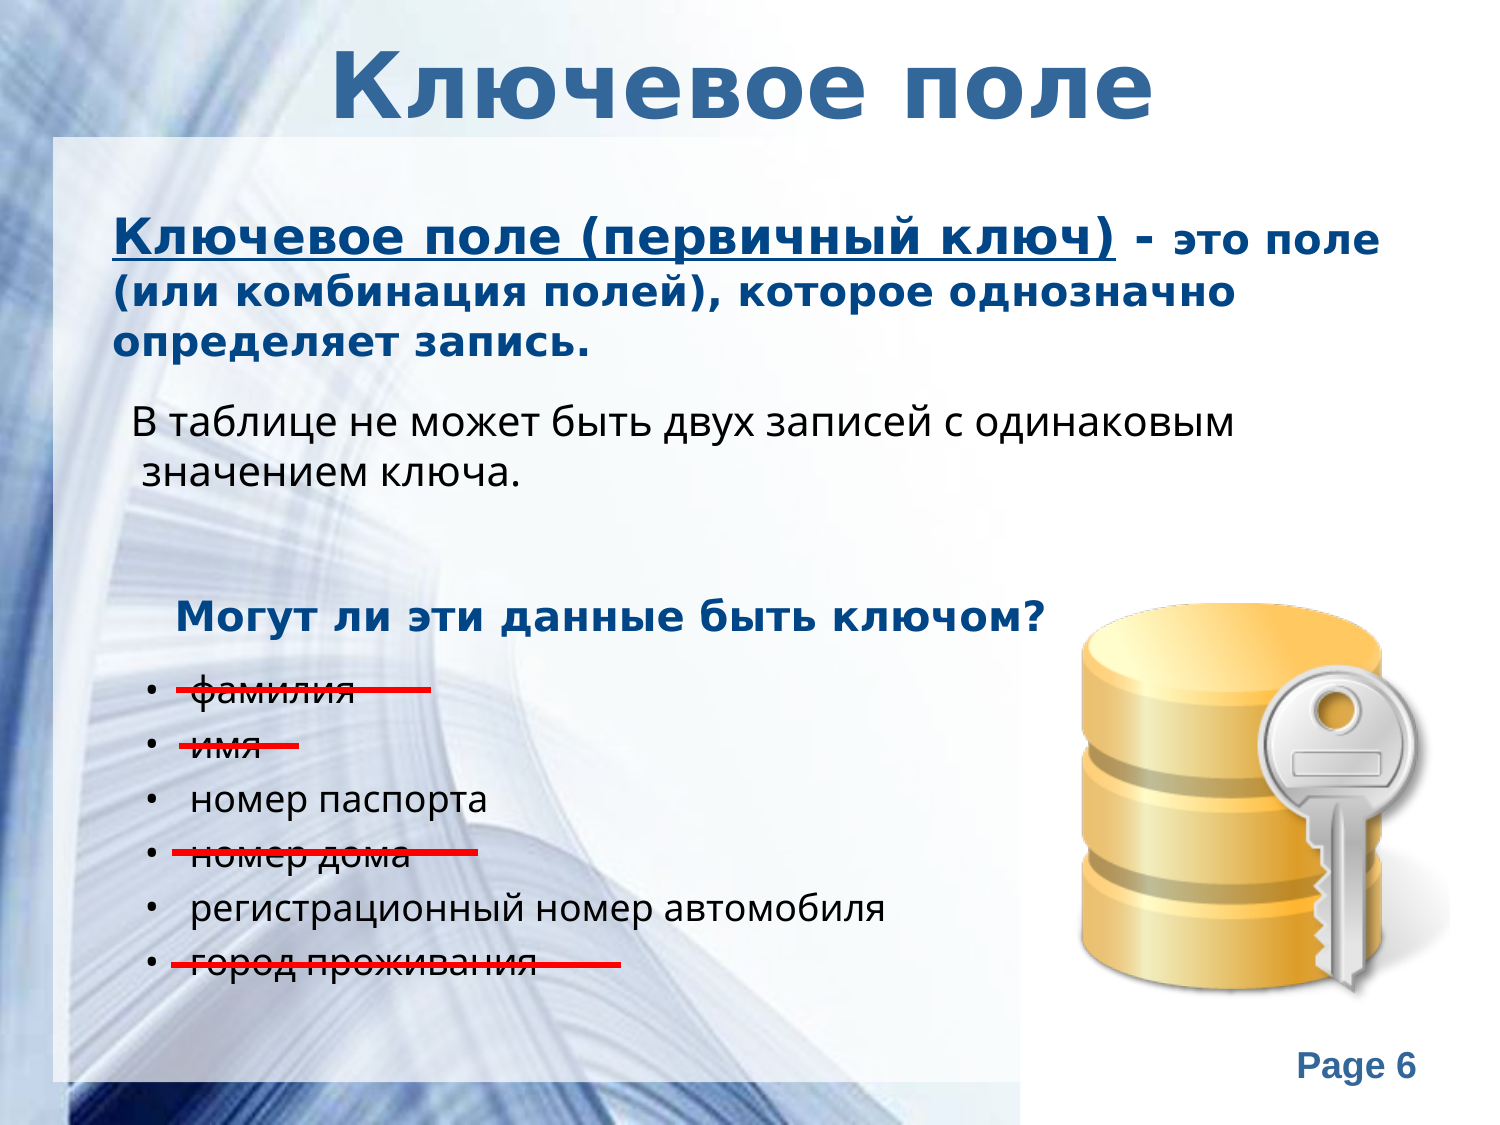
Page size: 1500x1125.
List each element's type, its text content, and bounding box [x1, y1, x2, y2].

text_box Ключевое поле [314, 19, 1172, 144]
text_box В таблице не может быть двух записей с одинаковым значением ключа. [83, 387, 1447, 669]
picture [0, 0, 1500, 1125]
text_box Могут ли эти данные быть ключом? фамилия имя номер паспорта номер дома регистрационный номер автомобиля город проживания [100, 581, 1500, 1125]
picture [1062, 603, 1463, 1004]
text_box Ключевое поле (первичный ключ) - это поле (или комбинация полей), которое однозначно определяет запись. [97, 197, 1433, 373]
